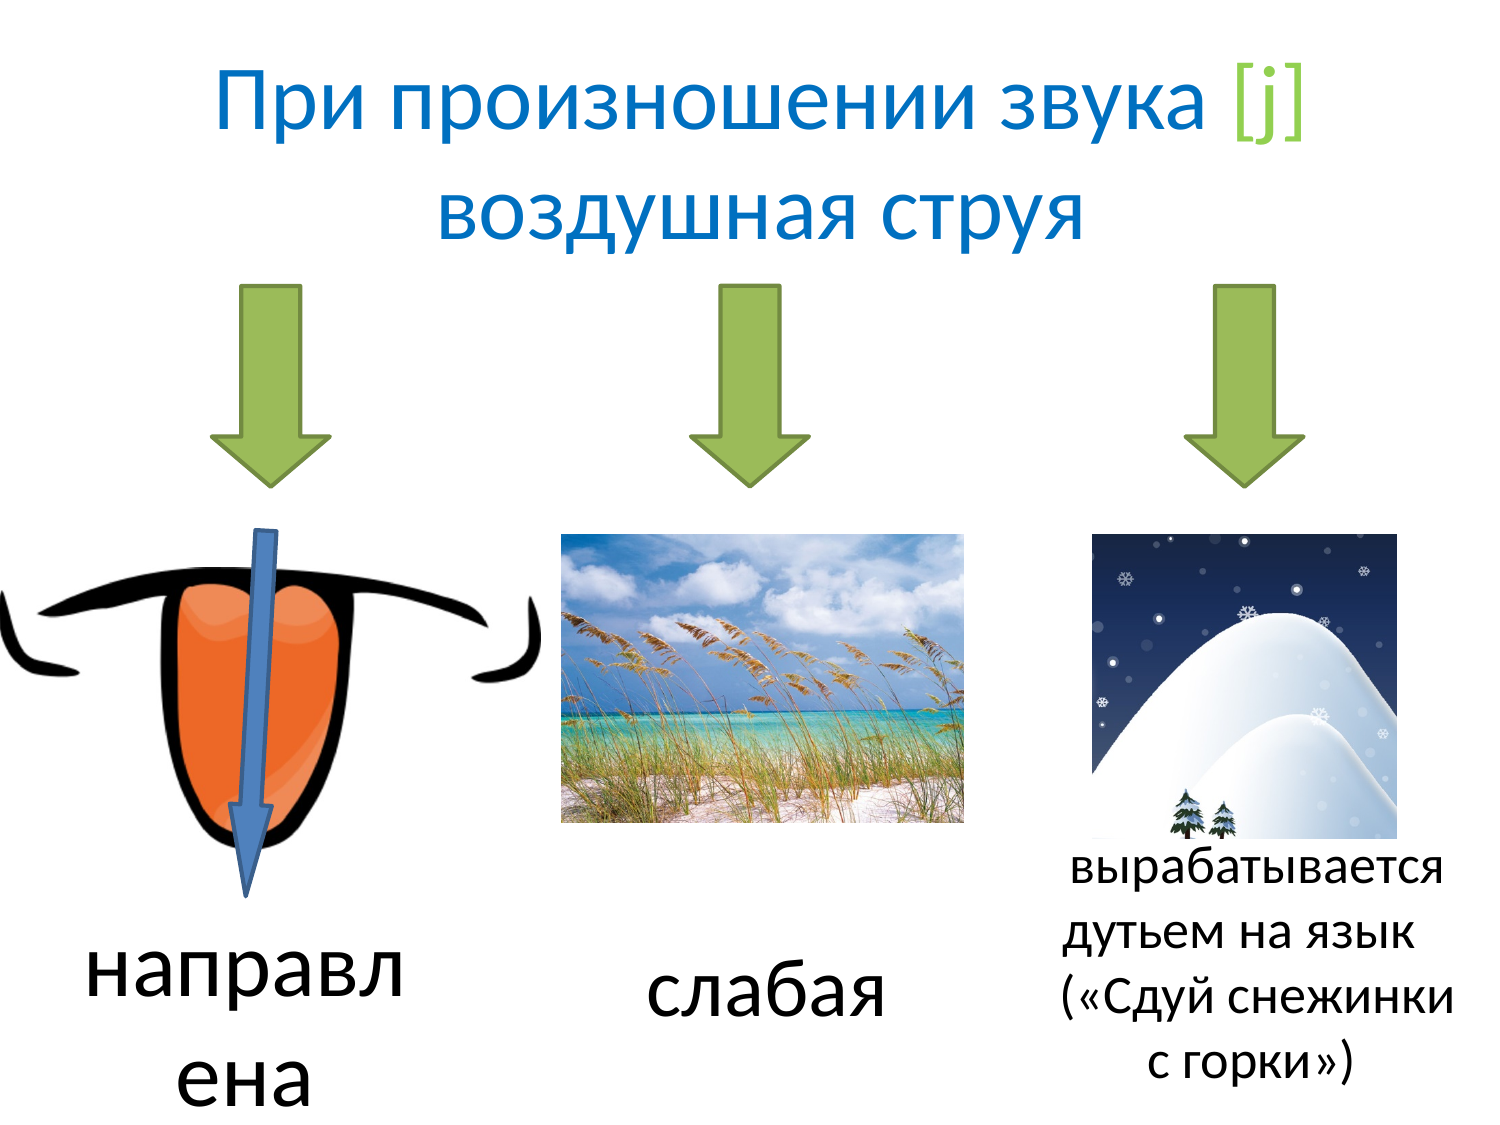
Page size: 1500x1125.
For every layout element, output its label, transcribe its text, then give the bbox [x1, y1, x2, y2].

text_box [229, 530, 277, 897]
text_box [1185, 286, 1304, 487]
picture [260, 567, 541, 850]
text_box слабая [631, 925, 930, 1125]
title При произношении звука [j] воздушная струя [123, 30, 1399, 273]
picture [0, 567, 253, 850]
picture [561, 534, 964, 823]
text_box [211, 286, 330, 487]
picture [1092, 534, 1397, 839]
text_box вырабатывается дутьем на язык («Сдуй снежинки с горки») [1033, 822, 1483, 1125]
text_box [690, 285, 809, 487]
subtitle направлена прямо по центру языка [53, 897, 437, 1125]
